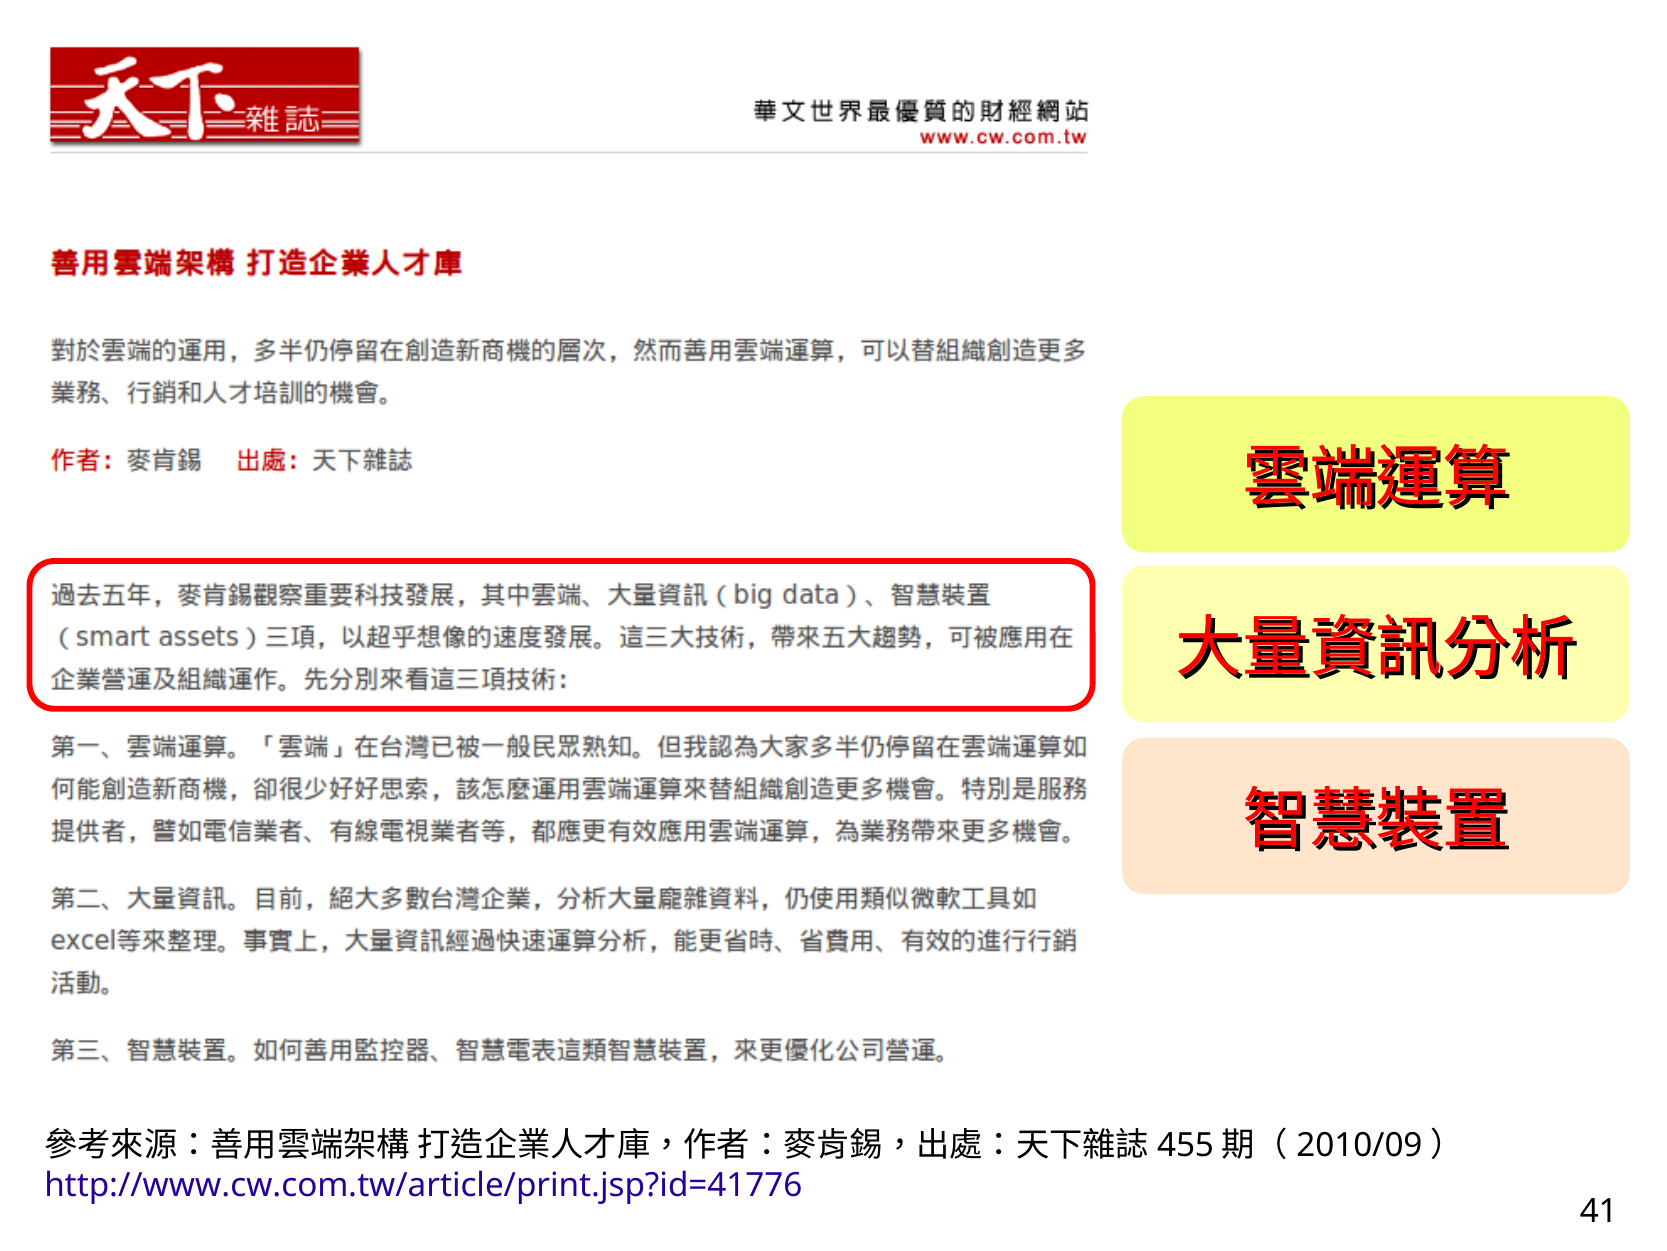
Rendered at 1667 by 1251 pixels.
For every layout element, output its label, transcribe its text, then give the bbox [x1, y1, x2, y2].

picture [22, 29, 1145, 1093]
text_box 大量資訊分析 [1122, 565, 1630, 722]
text_box 智慧裝置 [1122, 737, 1630, 895]
text_box 參考來源：善用雲端架構 打造企業人才庫，作者：麥肯錫，出處：天下雜誌455期（2010/09） http://www.cw.com.tw/article/print.jsp?id=41776 [29, 1115, 1625, 1211]
text_box 雲端運算 [1122, 396, 1630, 553]
